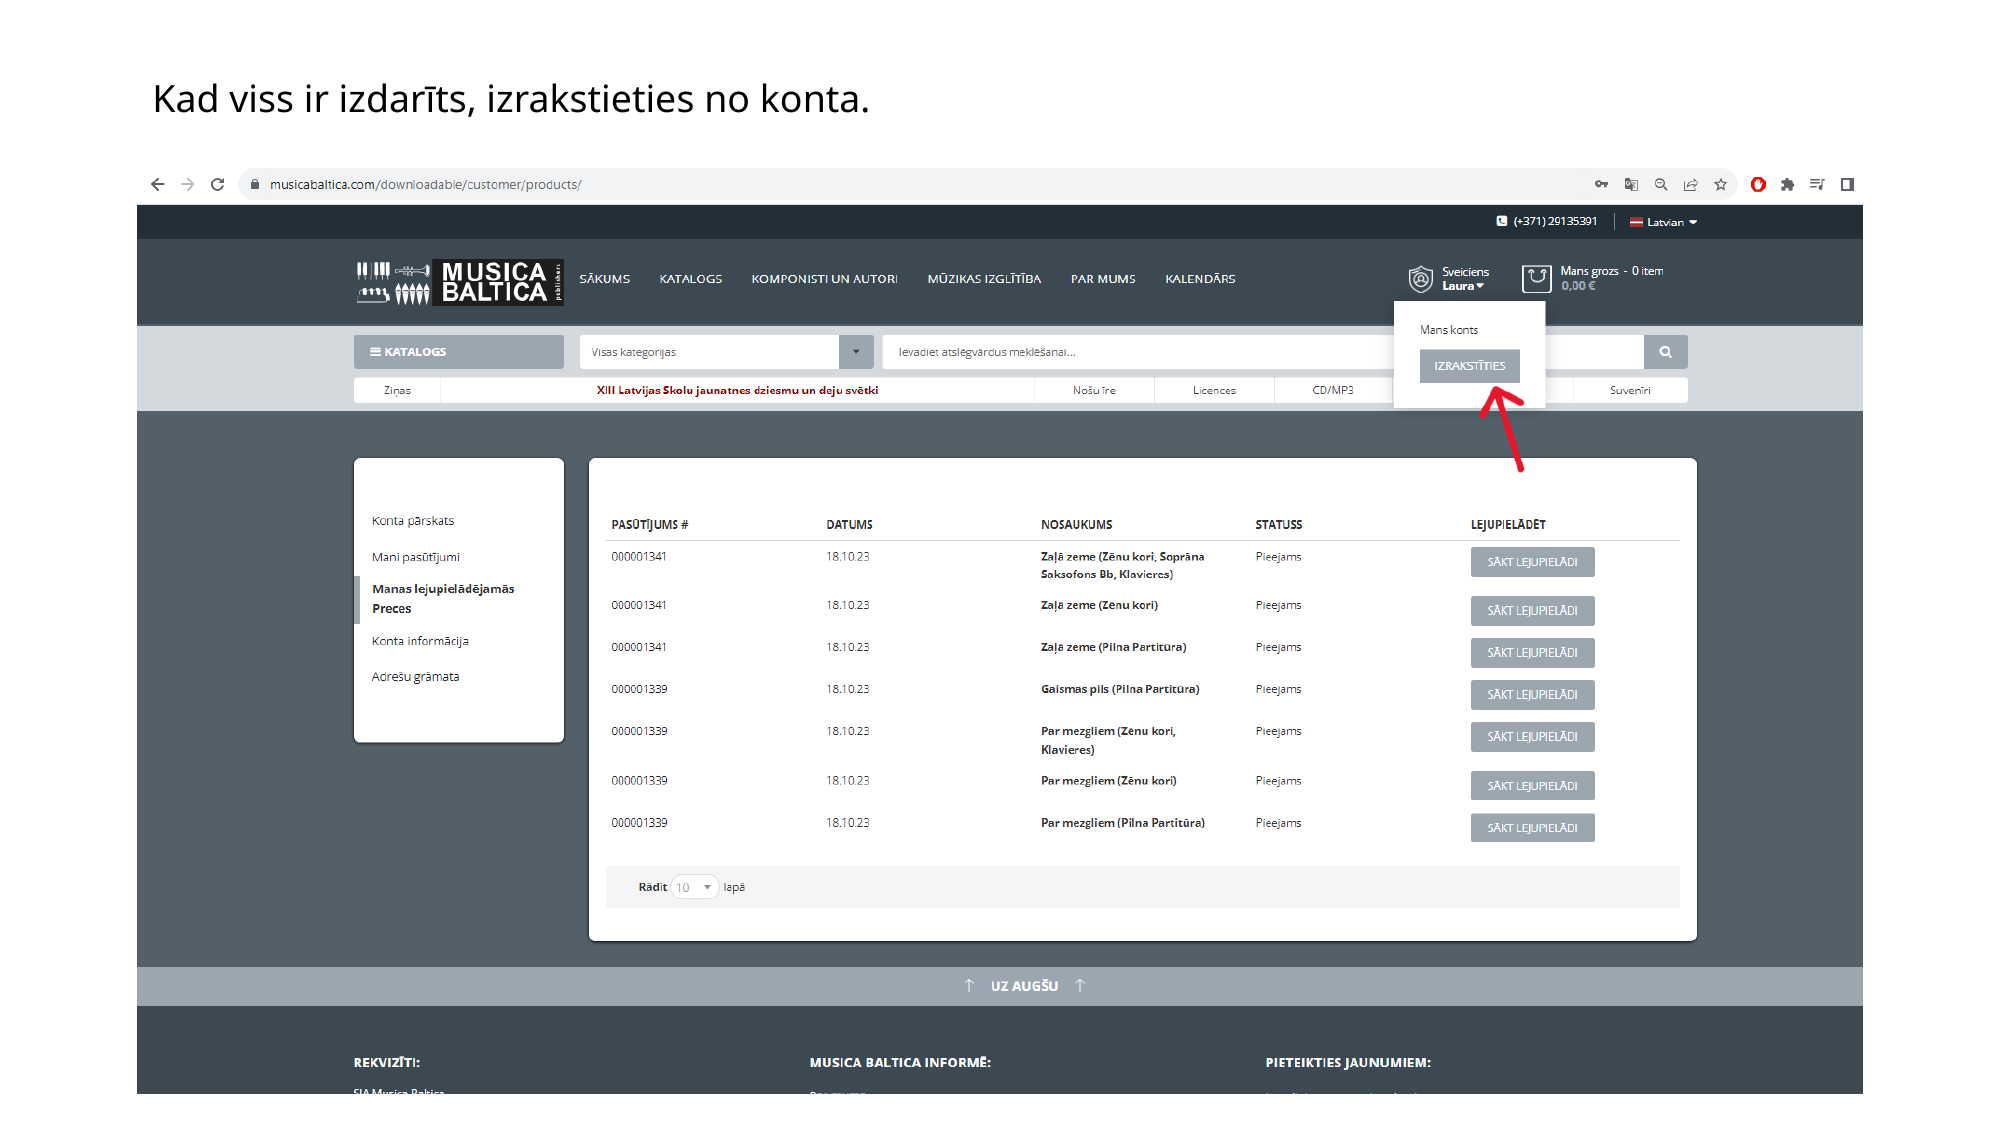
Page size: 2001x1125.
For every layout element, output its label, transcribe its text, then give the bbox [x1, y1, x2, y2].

picture [137, 168, 1863, 1094]
title Kad viss ir izdarīts, izrakstieties no konta. [137, 44, 1863, 157]
